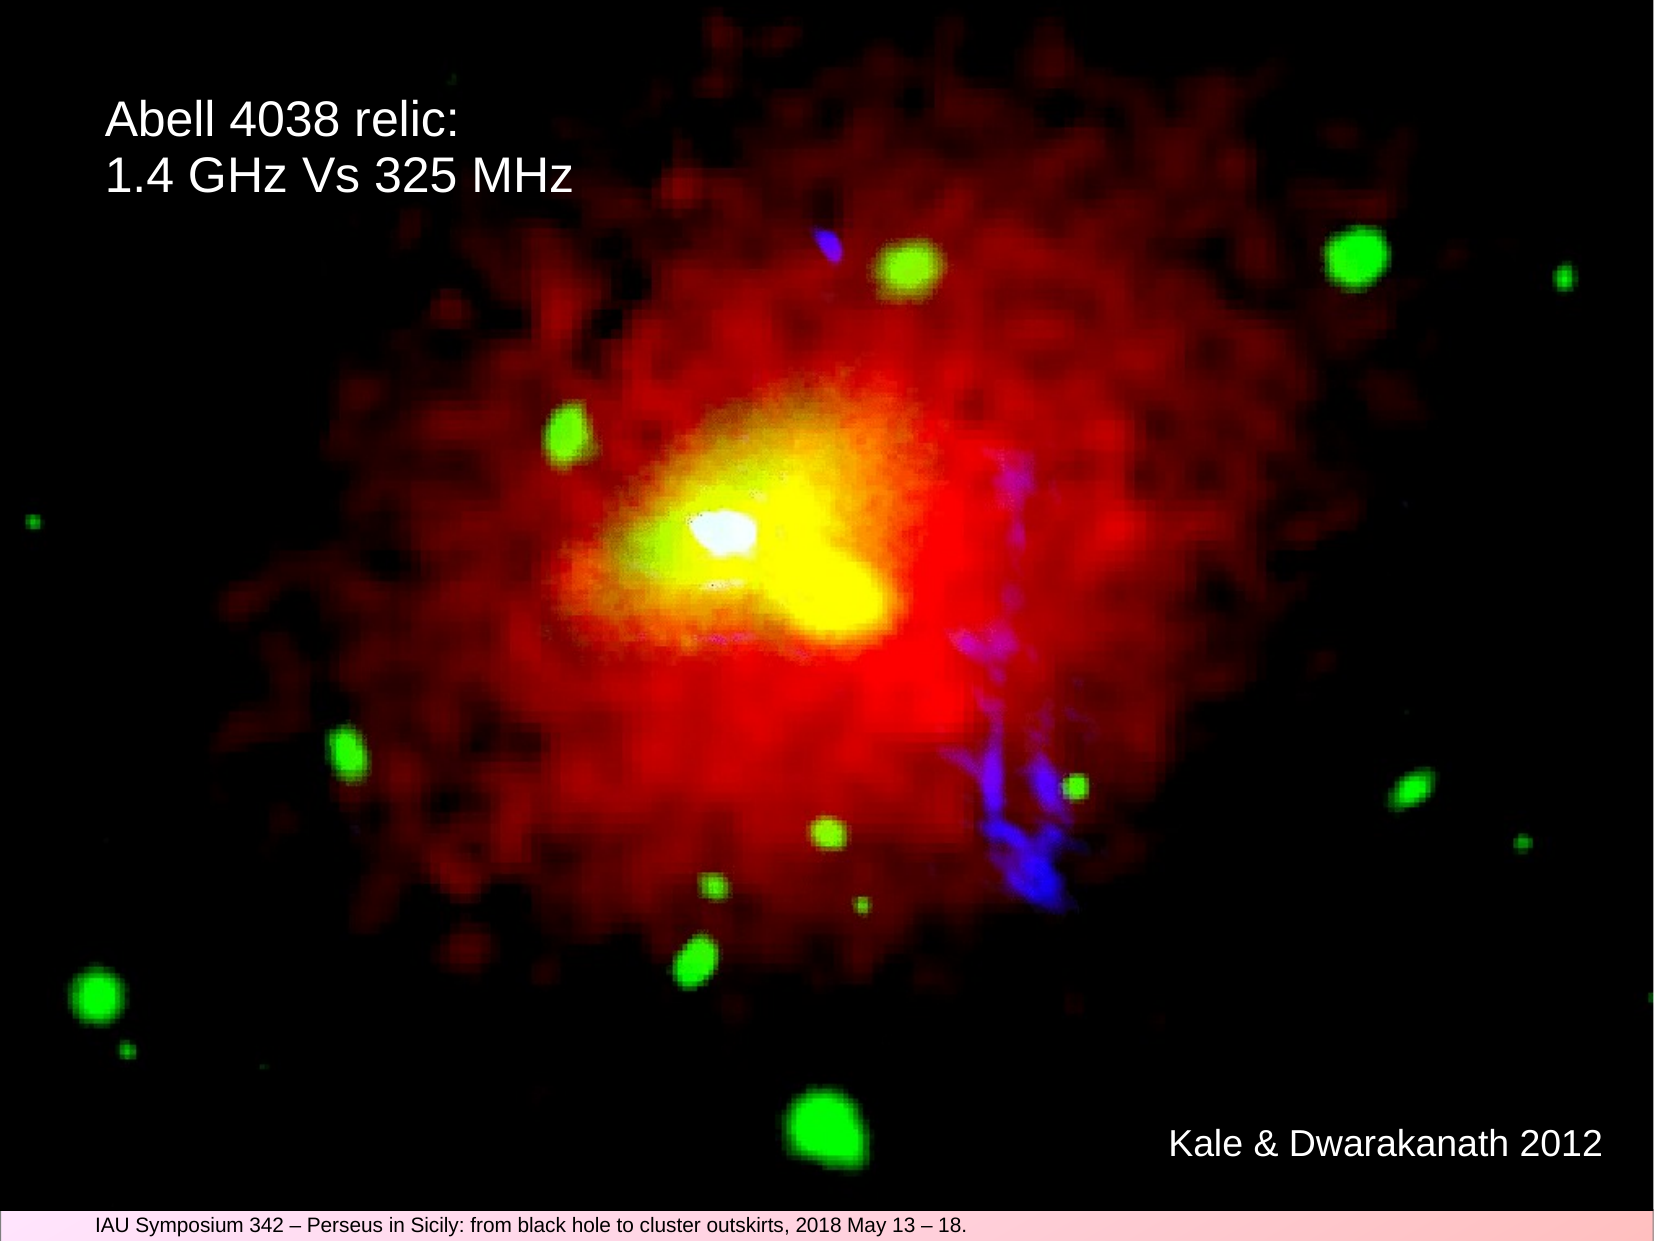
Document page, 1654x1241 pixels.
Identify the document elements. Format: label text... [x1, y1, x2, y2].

text_box Kale & Dwarakanath 2012 [1153, 1115, 1646, 1173]
text_box Abell 4038 relic: 1.4 GHz Vs 325 MHz [90, 83, 706, 211]
picture [0, 0, 1654, 1211]
